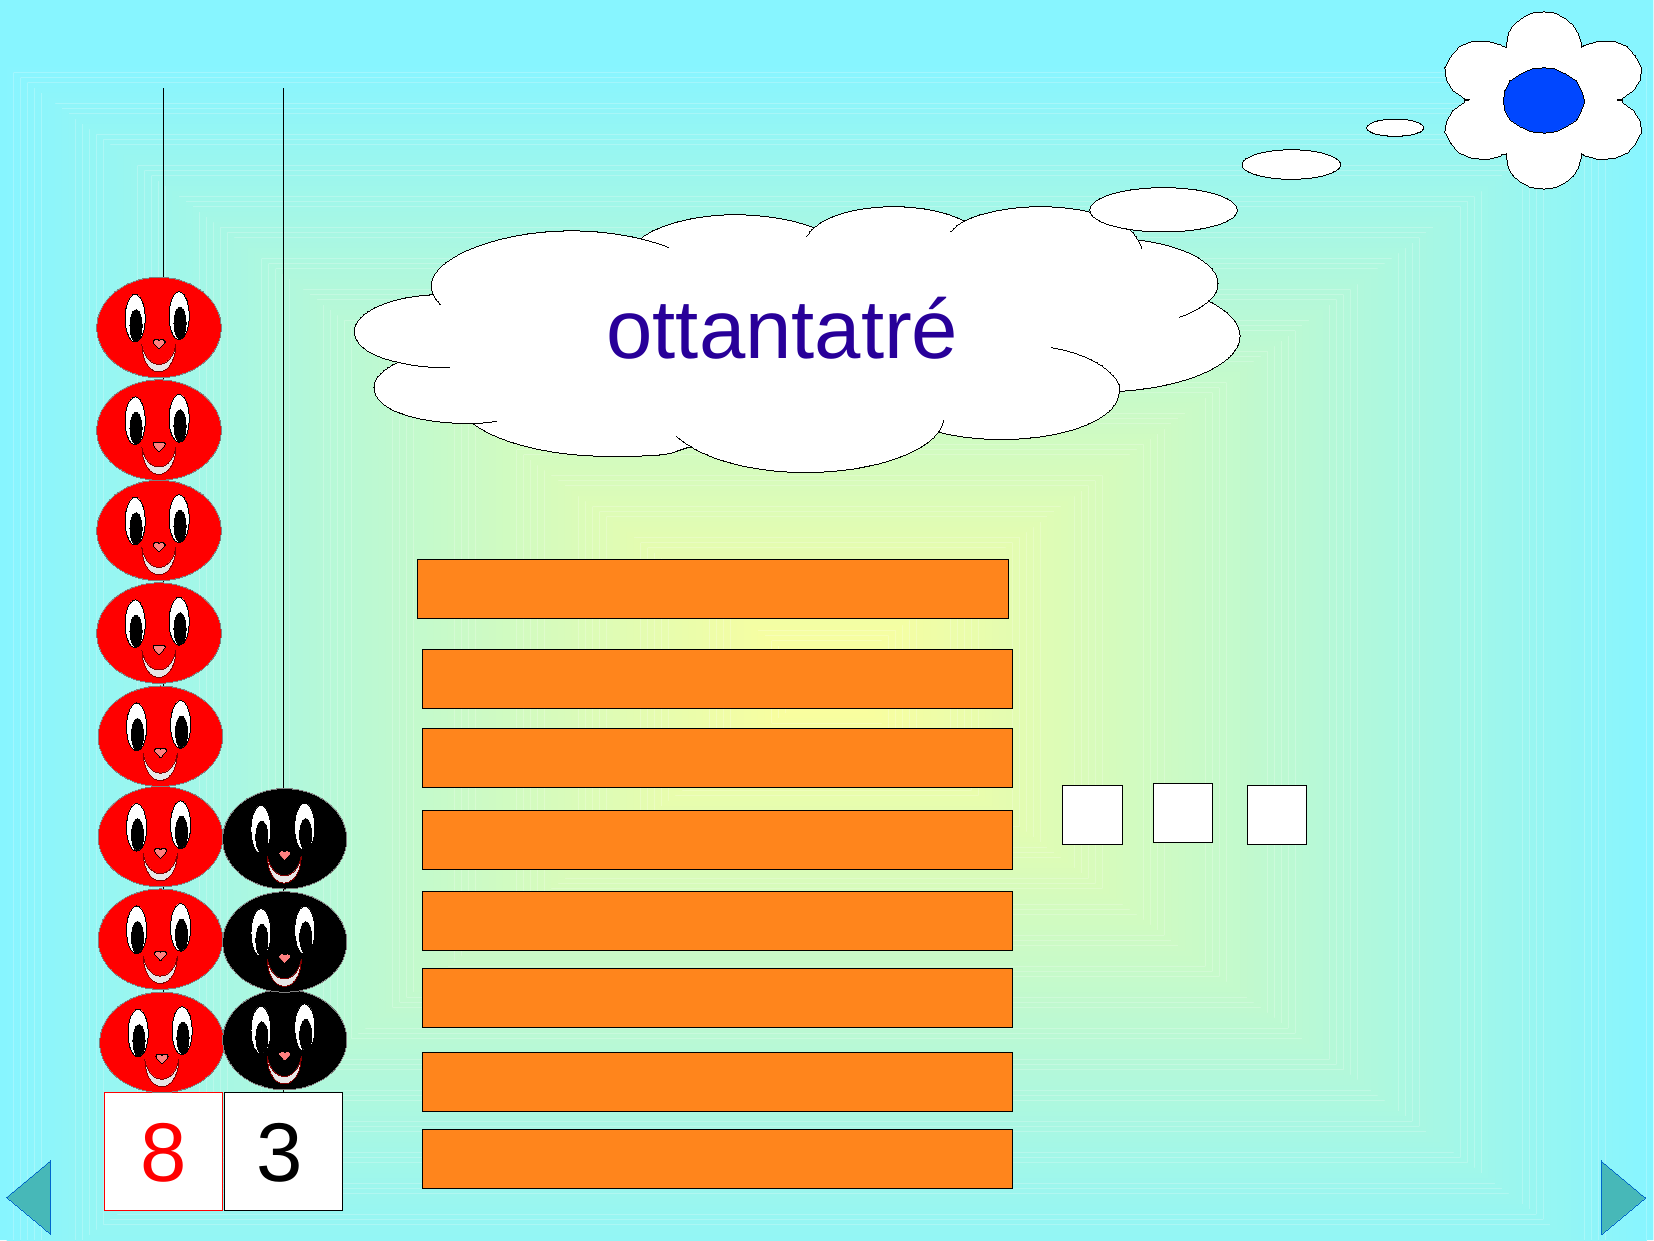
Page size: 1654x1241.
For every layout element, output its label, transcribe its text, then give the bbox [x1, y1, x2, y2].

text_box [6, 1160, 51, 1235]
text_box [422, 649, 1013, 709]
text_box [1062, 785, 1123, 845]
text_box [224, 1207, 343, 1211]
text_box [98, 685, 347, 890]
text_box [422, 891, 1013, 951]
text_box 8 3 [88, 1098, 355, 1207]
text_box [1247, 785, 1307, 845]
text_box [417, 559, 1009, 619]
text_box [422, 1129, 1013, 1189]
text_box [224, 1092, 343, 1098]
text_box [1444, 11, 1642, 190]
text_box [98, 888, 347, 1098]
text_box [96, 379, 222, 581]
text_box [422, 968, 1013, 1028]
text_box [96, 582, 222, 684]
text_box [1601, 1160, 1646, 1235]
text_box [354, 187, 1241, 473]
text_box [422, 810, 1013, 870]
text_box [1153, 783, 1213, 843]
text_box [1366, 119, 1424, 137]
text_box [422, 728, 1013, 788]
text_box [96, 277, 222, 378]
text_box [422, 1052, 1013, 1112]
text_box [1242, 149, 1341, 180]
text_box ottantatré [472, 276, 1093, 384]
text_box [104, 1207, 223, 1211]
